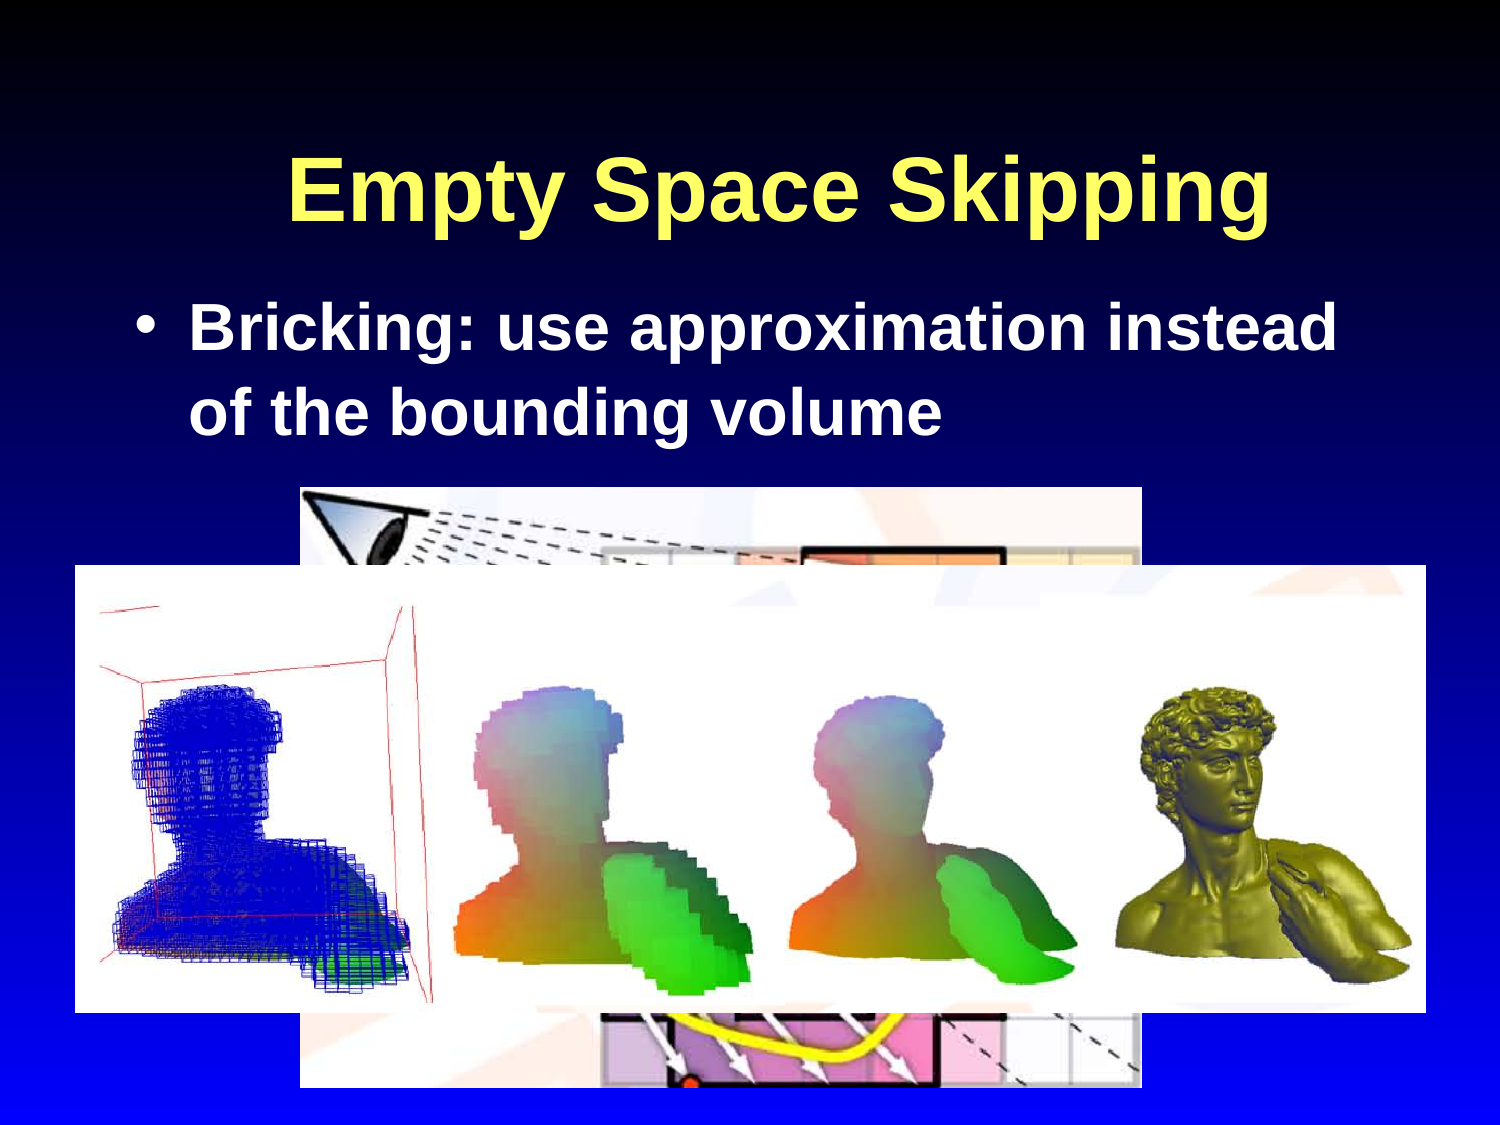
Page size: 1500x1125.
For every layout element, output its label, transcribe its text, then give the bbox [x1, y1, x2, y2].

title Empty Space Skipping [99, 94, 1462, 267]
picture [75, 487, 1426, 1088]
list Bricking: use approximation instead of the bounding volume [134, 277, 1388, 449]
